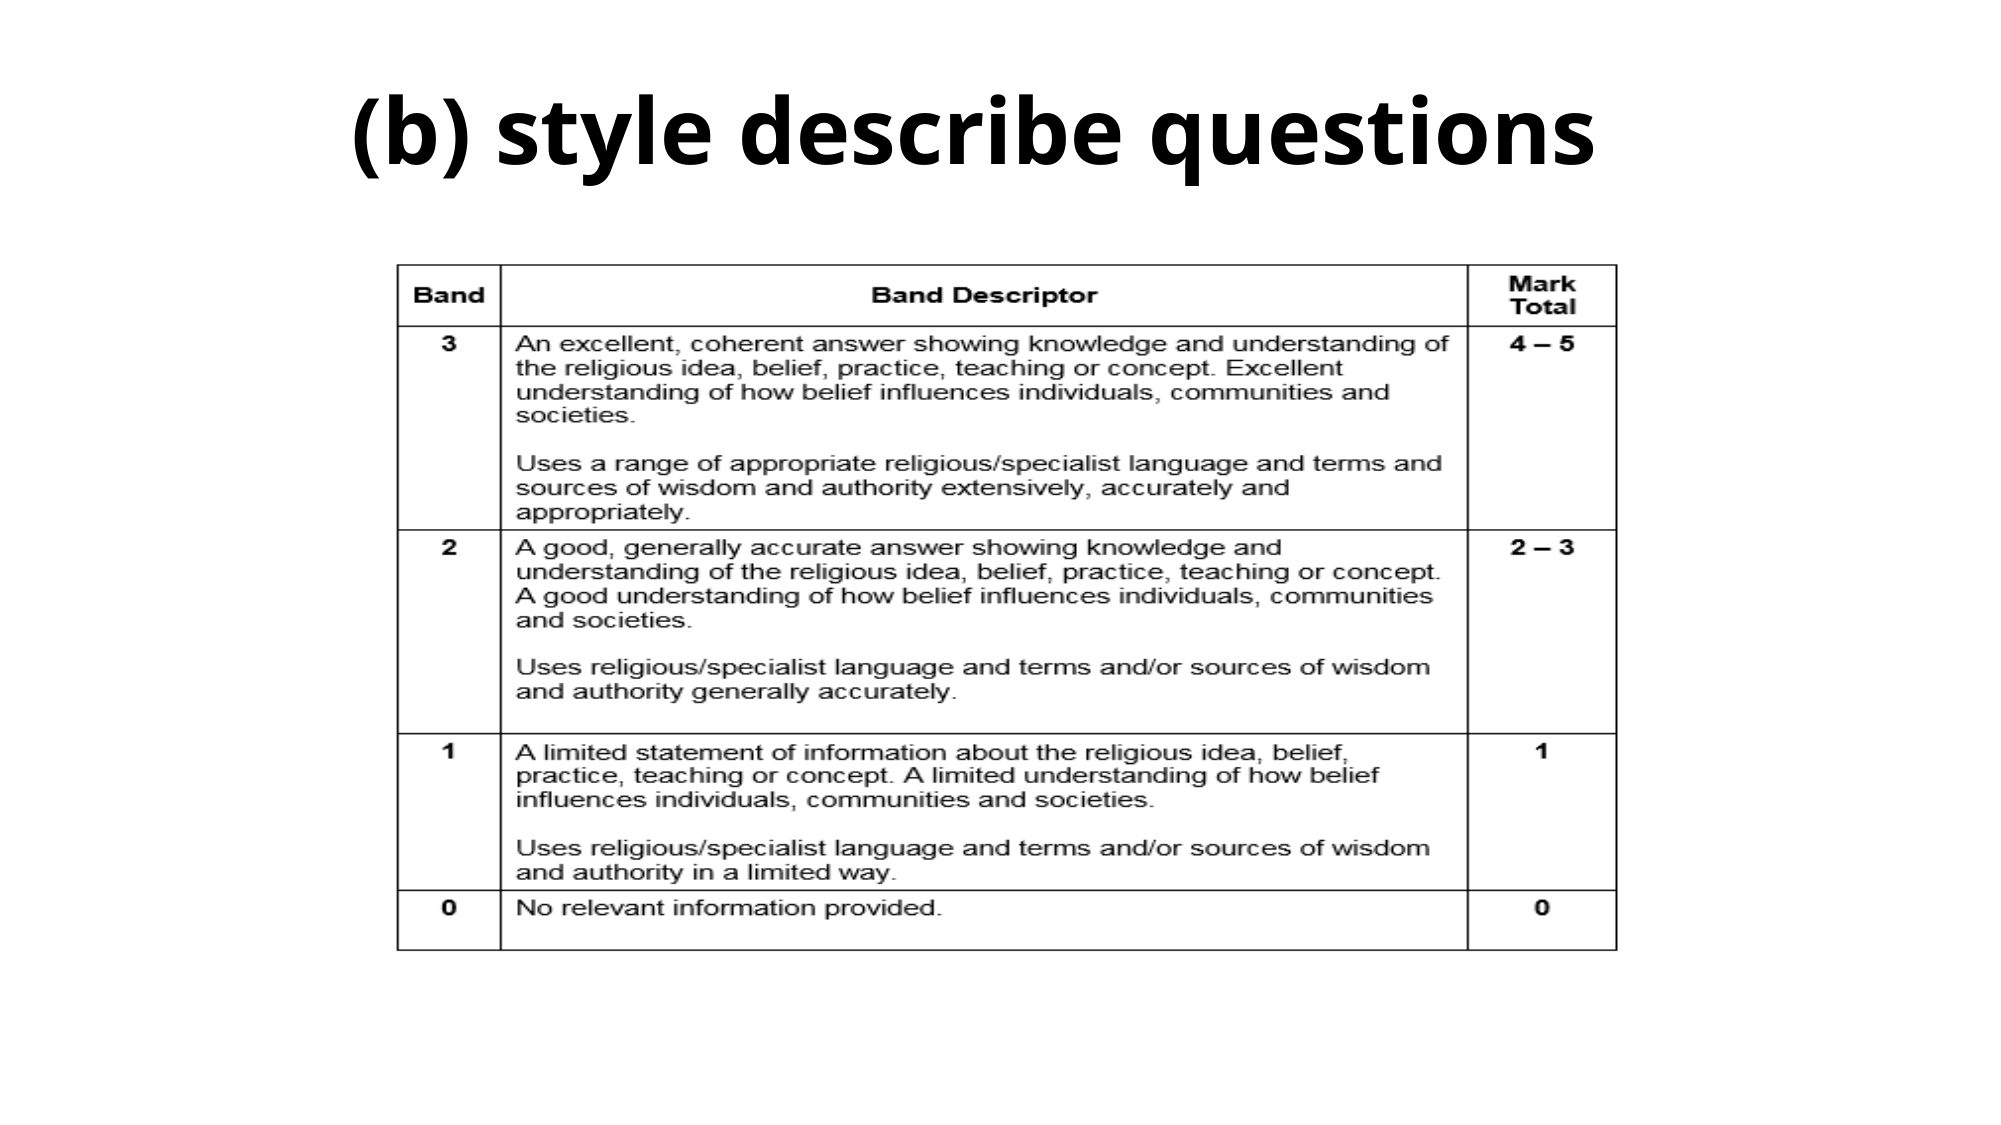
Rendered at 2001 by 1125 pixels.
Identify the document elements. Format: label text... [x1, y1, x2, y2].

title (b) style describe questions [112, 26, 1838, 244]
picture [324, 243, 1675, 967]
